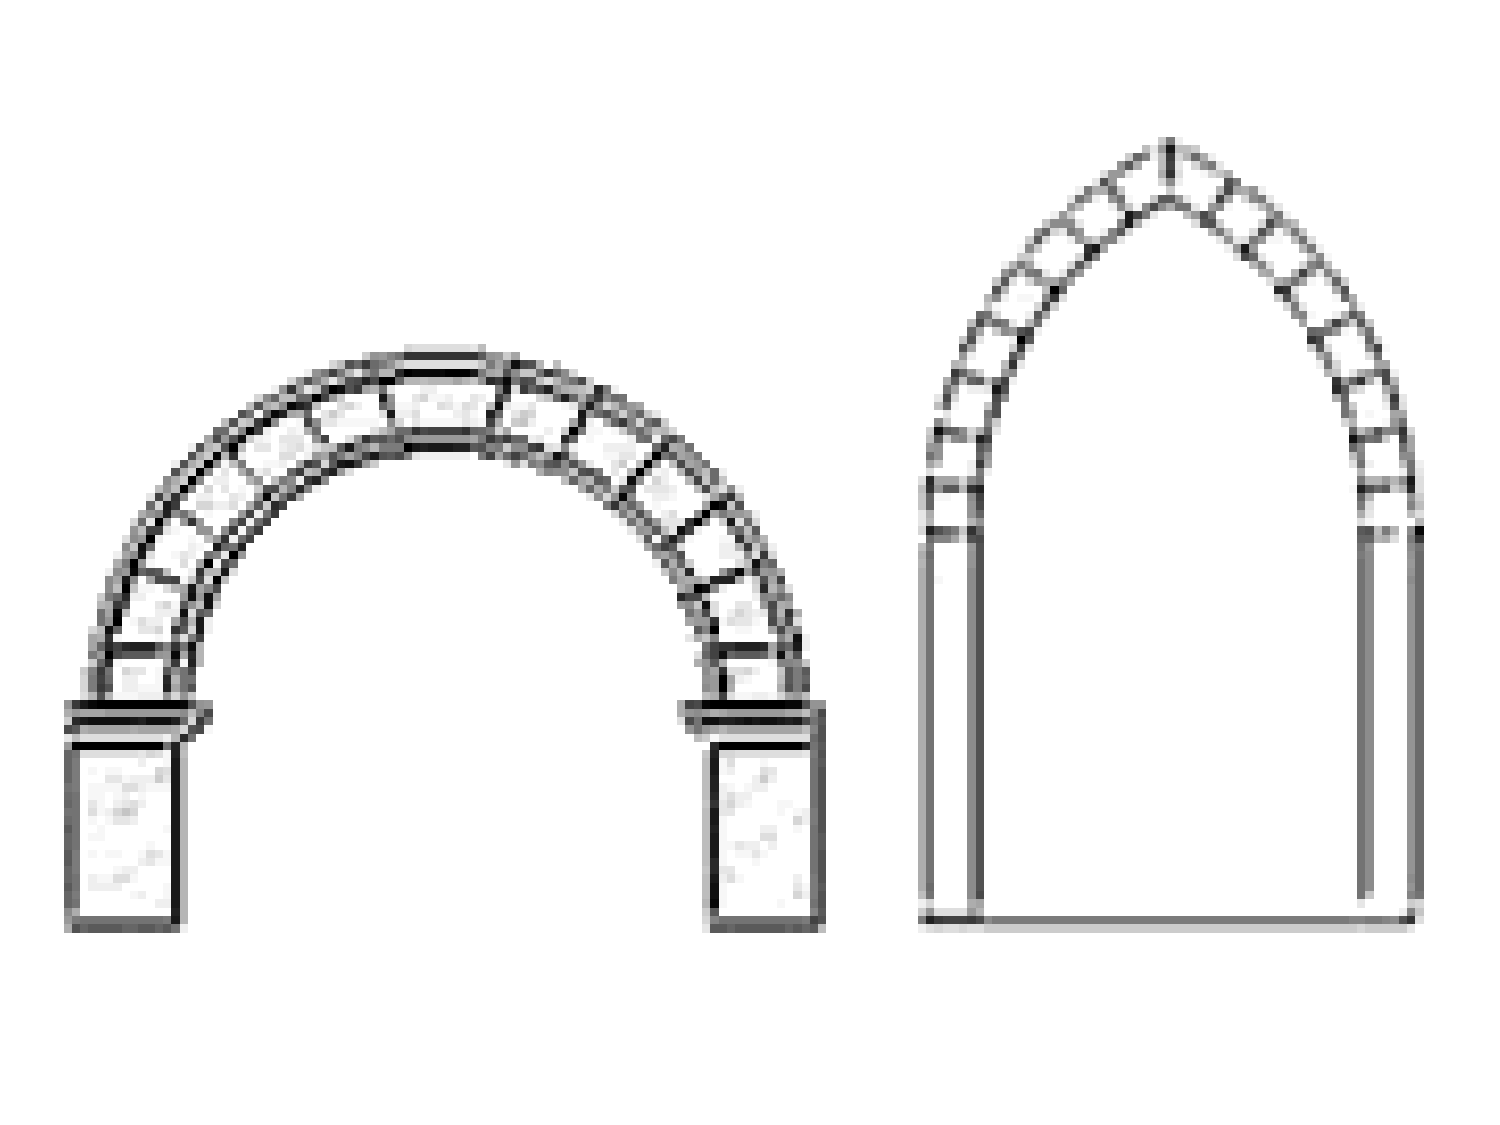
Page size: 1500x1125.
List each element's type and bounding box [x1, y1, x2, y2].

picture [64, 137, 1424, 933]
